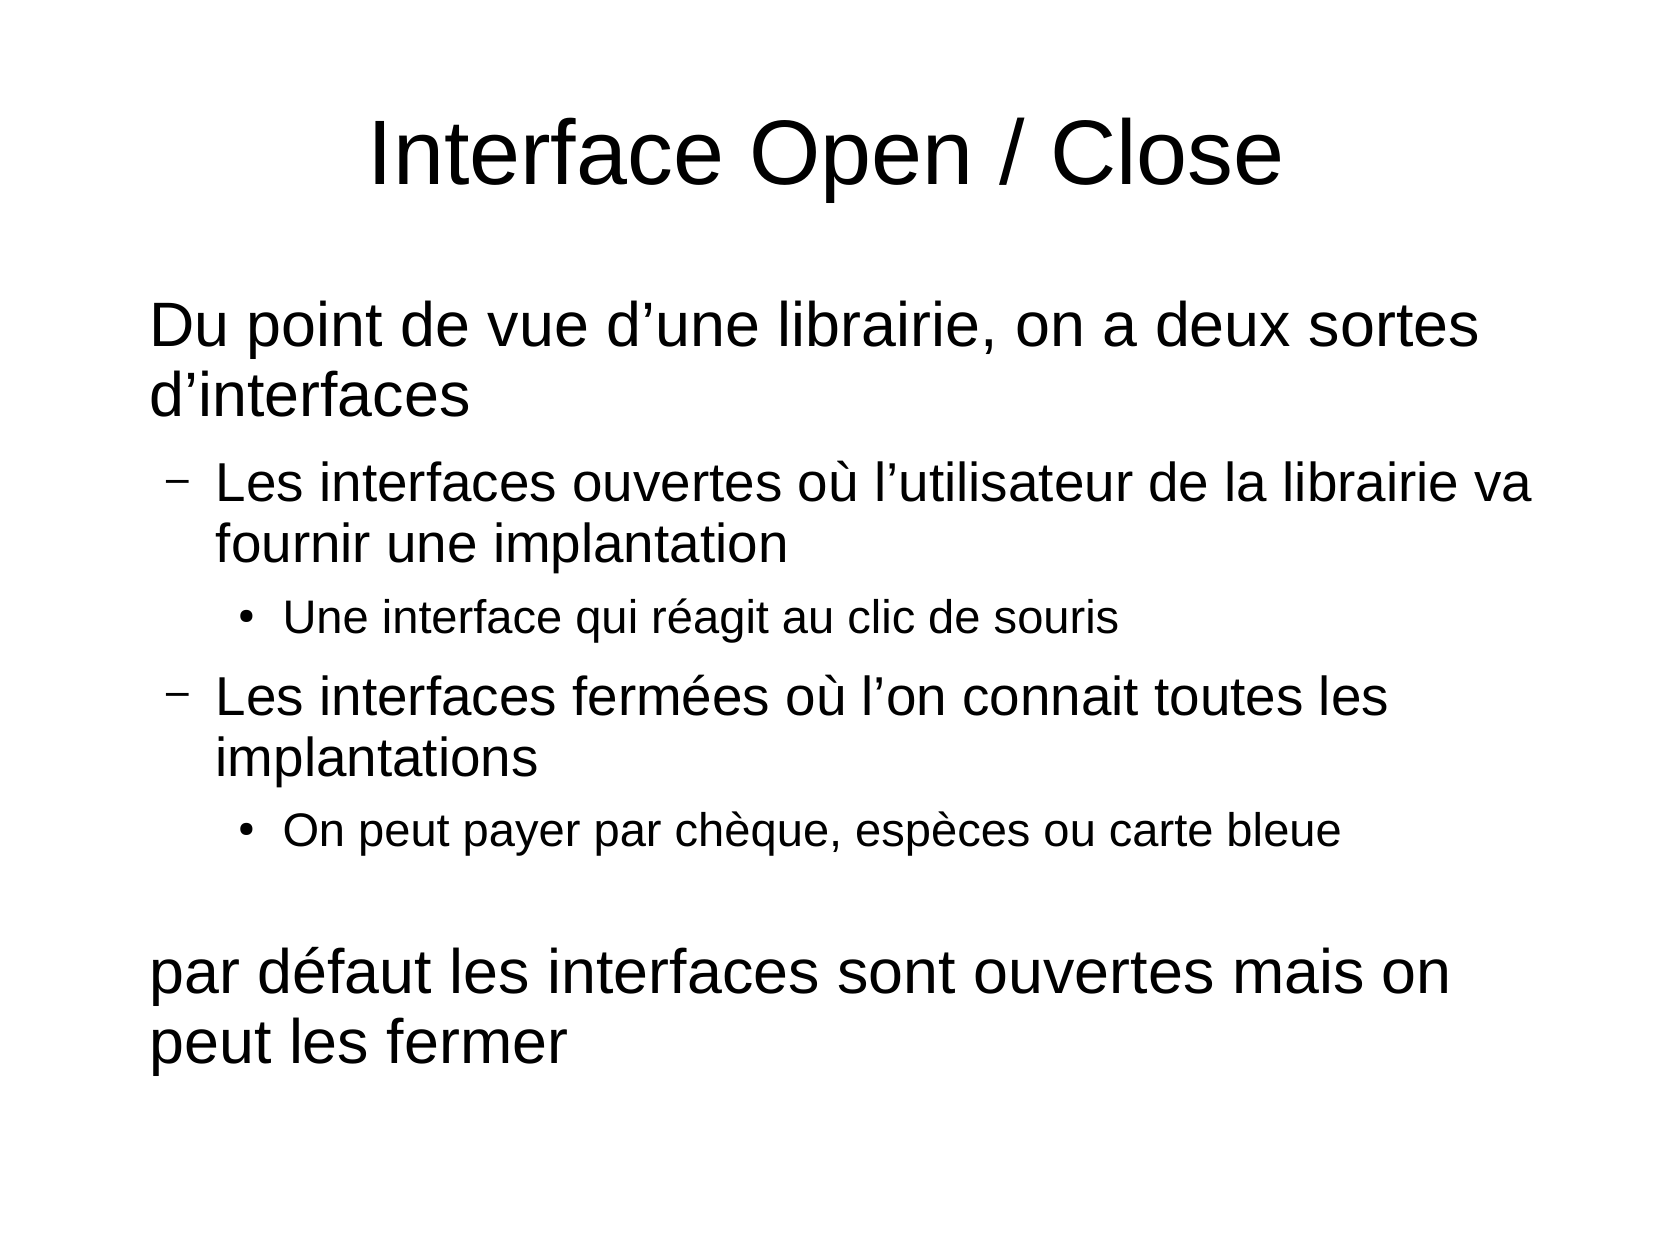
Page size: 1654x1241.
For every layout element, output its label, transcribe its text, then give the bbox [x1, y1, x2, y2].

list Du point de vue d’une librairie, on a deux sortes d’interfaces Les interfaces ouvertes où l’utilisateur de la librairie va fournir une implantation Une interface qui réagit au clic de souris Les interfaces fermées où l’on connait toutes les implantations On peut payer par chèque, espèces ou carte bleue par défaut les interfaces sont ouvertes mais on peut les fermer [82, 290, 1571, 1081]
title Interface Open / Close [82, 49, 1571, 257]
